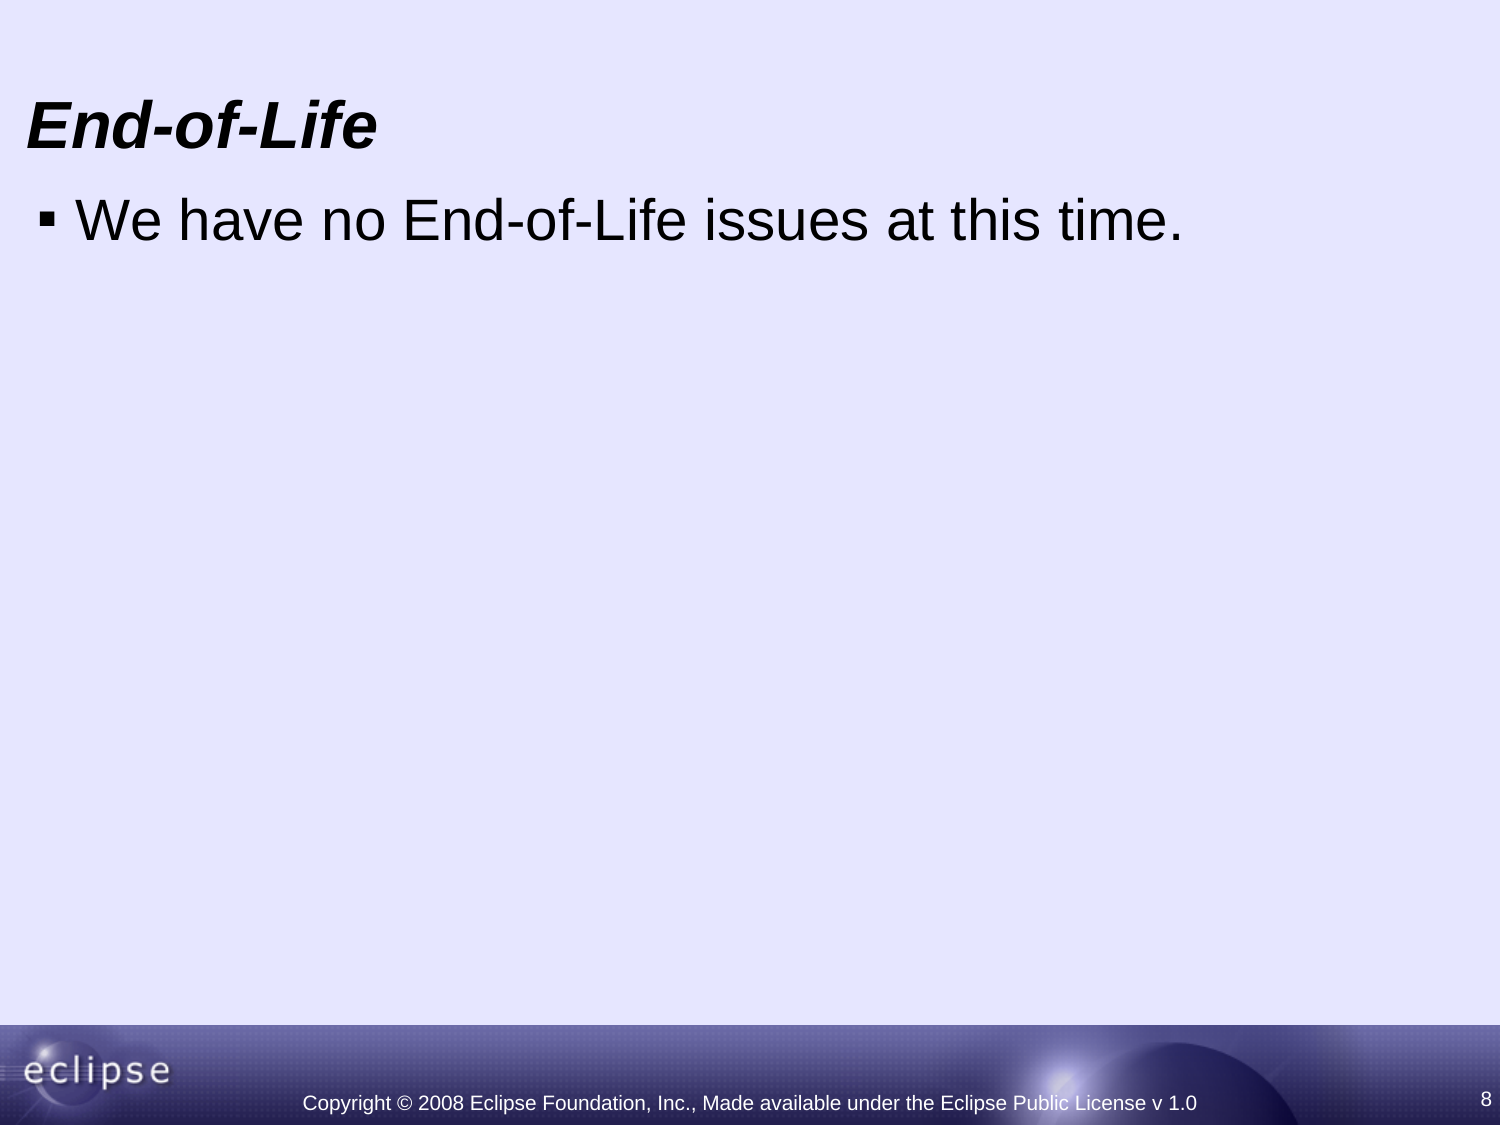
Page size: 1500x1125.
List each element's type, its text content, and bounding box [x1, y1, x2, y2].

title End-of-Life [26, 84, 1474, 172]
picture [0, 1025, 1500, 1125]
list We have no End-of-Life issues at this time. [37, 187, 1463, 1021]
